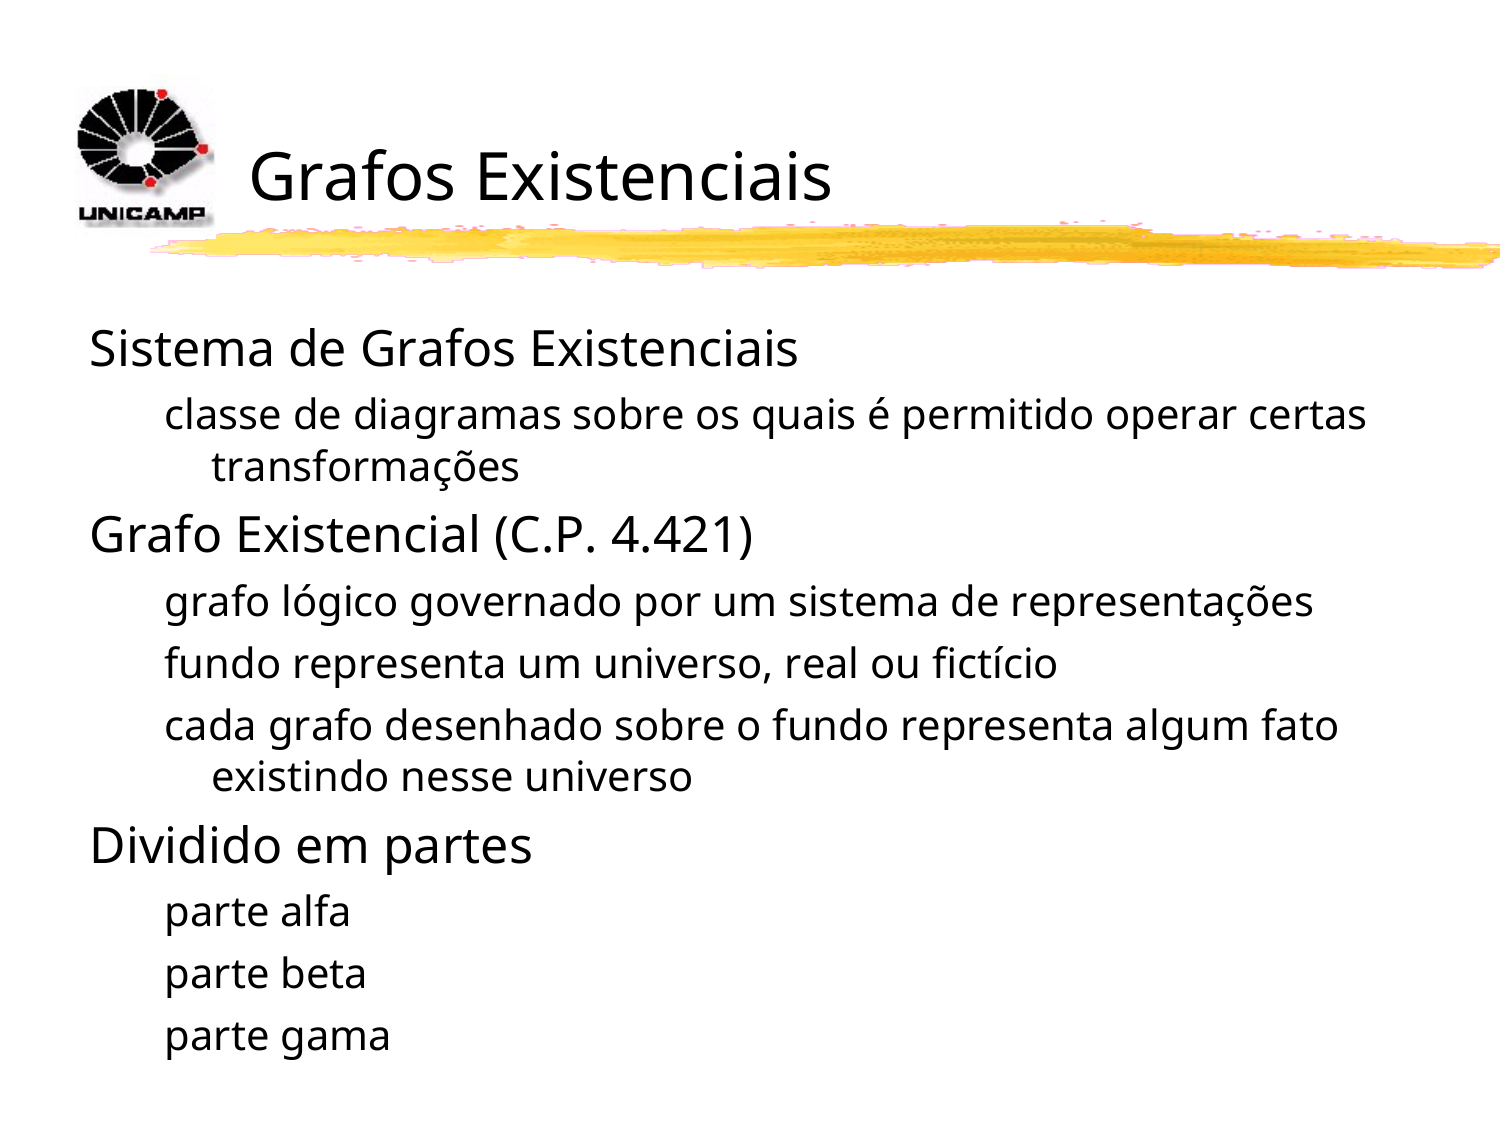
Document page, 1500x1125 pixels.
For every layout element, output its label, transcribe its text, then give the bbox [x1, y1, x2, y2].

picture [75, 74, 1500, 279]
title Grafos Existenciais [233, 37, 1434, 225]
list Sistema de Grafos Existenciais classe de diagramas sobre os quais é permitido operar certas transformações Grafo Existencial (C.P. 4.421) grafo lógico governado por um sistema de representações fundo representa um universo, real ou fictício cada grafo desenhado sobre o fundo representa algum fato existindo nesse universo Dividido em partes parte alfa parte beta parte gama [74, 309, 1417, 994]
